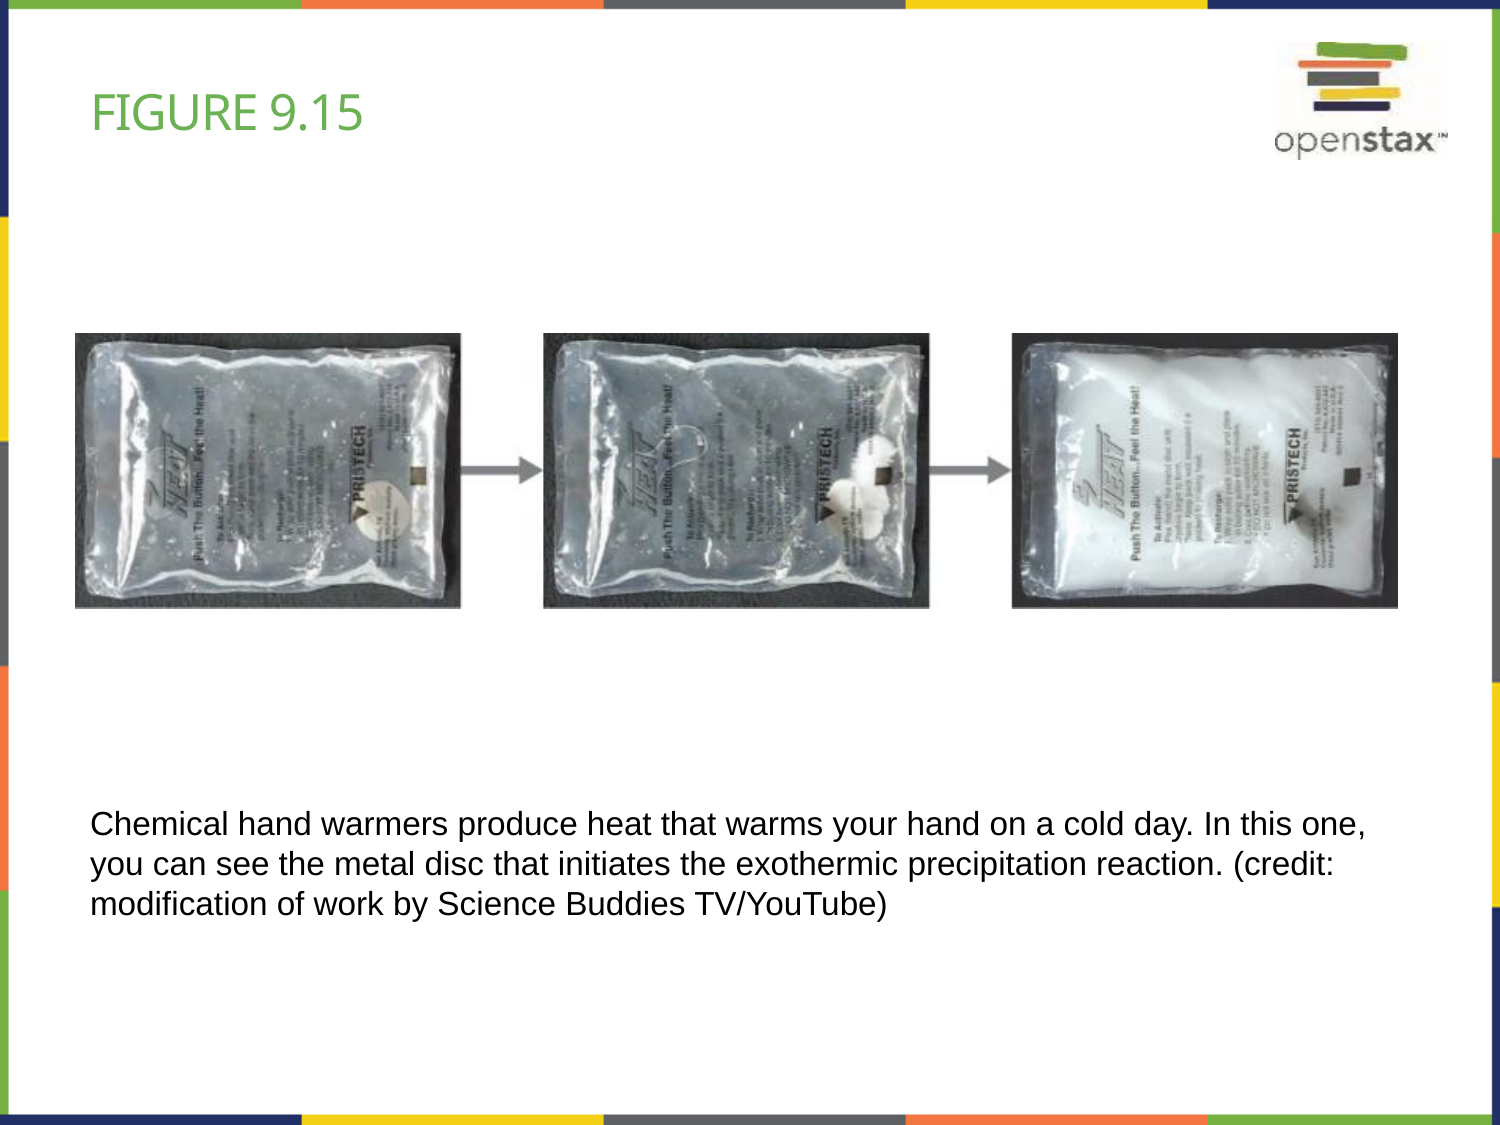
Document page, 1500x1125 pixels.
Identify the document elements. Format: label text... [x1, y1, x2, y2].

picture [0, 0, 1500, 1125]
title Figure 9.15 [75, 39, 1398, 148]
list Chemical hand warmers produce heat that warms your hand on a cold day. In this one, you can see the metal disc that initiates the exothermic precipitation reaction. (credit: modification of work by Science Buddies TV/YouTube) [75, 794, 1398, 986]
